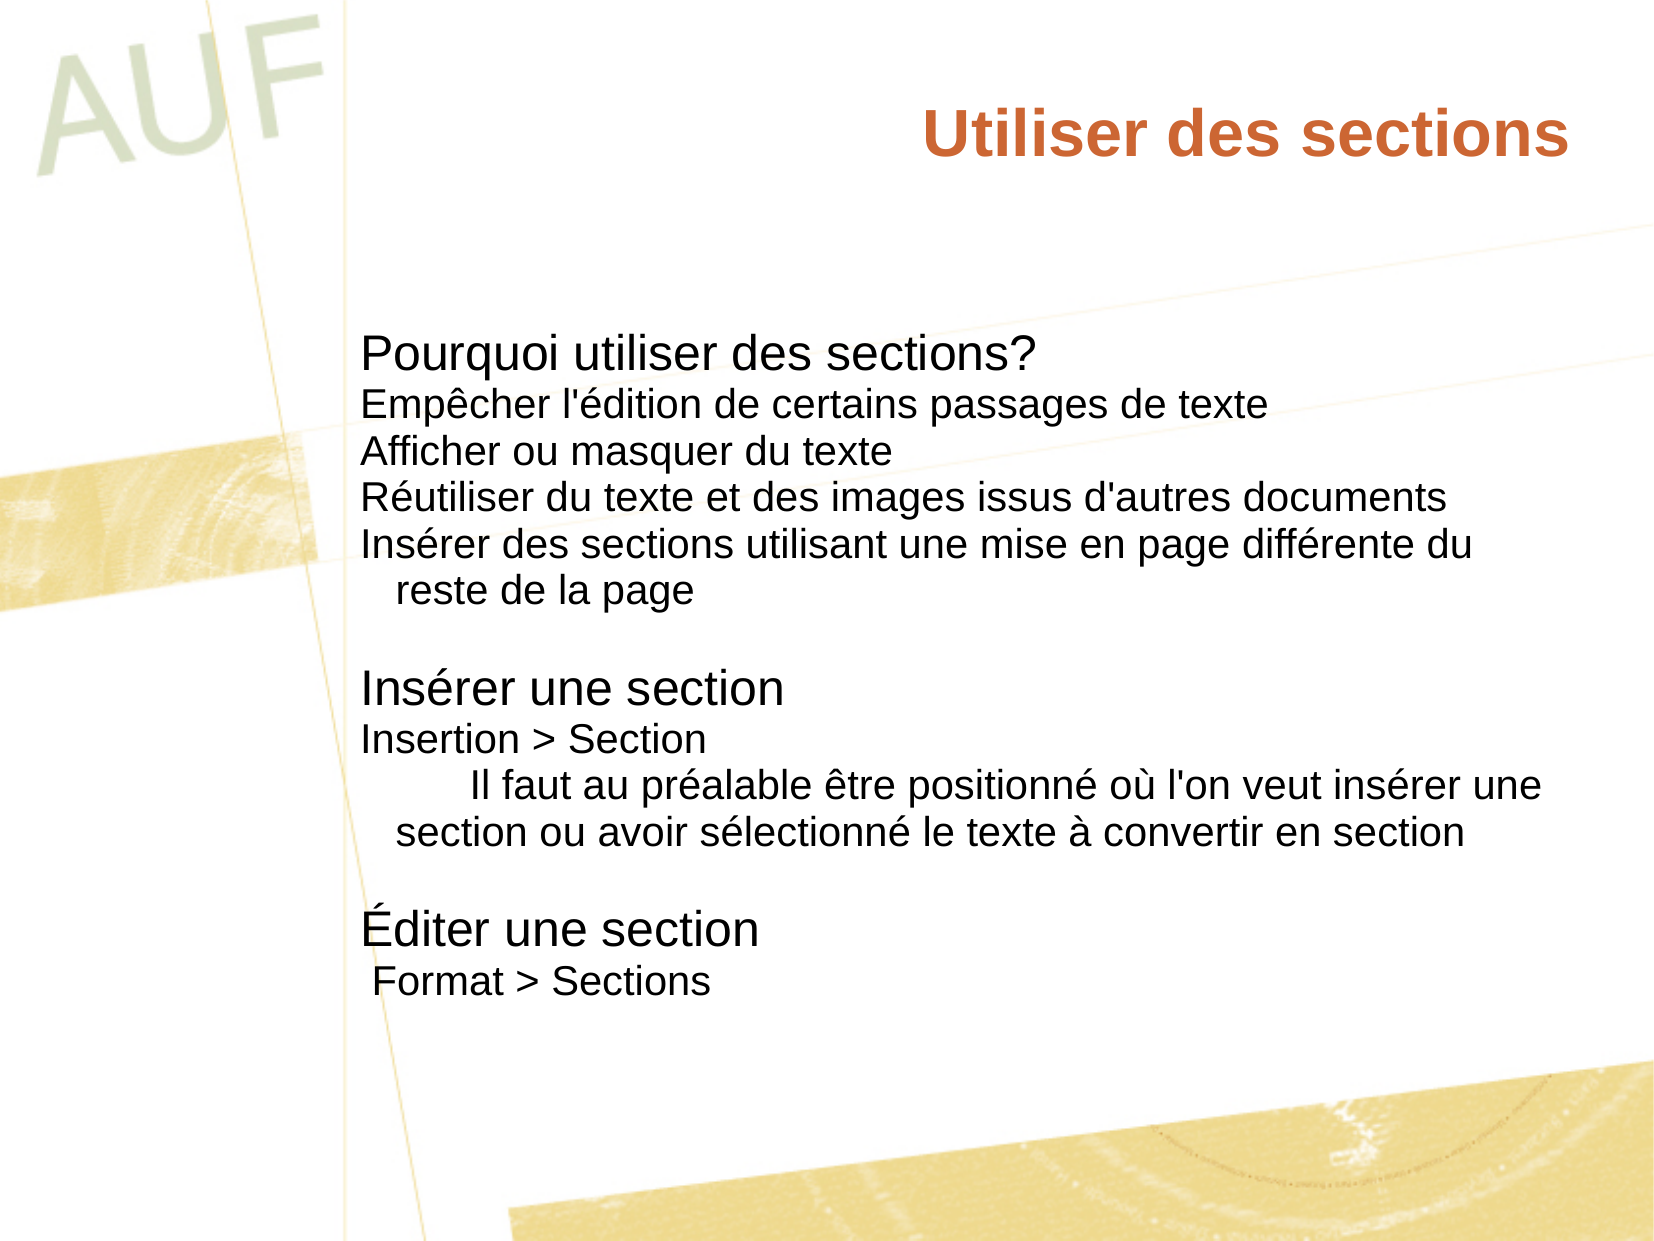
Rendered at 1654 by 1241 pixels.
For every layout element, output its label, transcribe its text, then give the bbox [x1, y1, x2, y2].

title Utiliser des sections [324, 59, 1571, 207]
picture [0, 0, 1654, 1241]
subtitle Pourquoi utiliser des sections? Empêcher l'édition de certains passages de texte Afficher ou masquer du texte Réutiliser du texte et des images issus d'autres documents Insérer des sections utilisant une mise en page différente du reste de la page Insérer une section Insertion > Section Il faut au préalable être positionné où l'on veut insérer une section ou avoir sélectionné le texte à convertir en section Éditer une section Format > Sections [324, 236, 1571, 1093]
